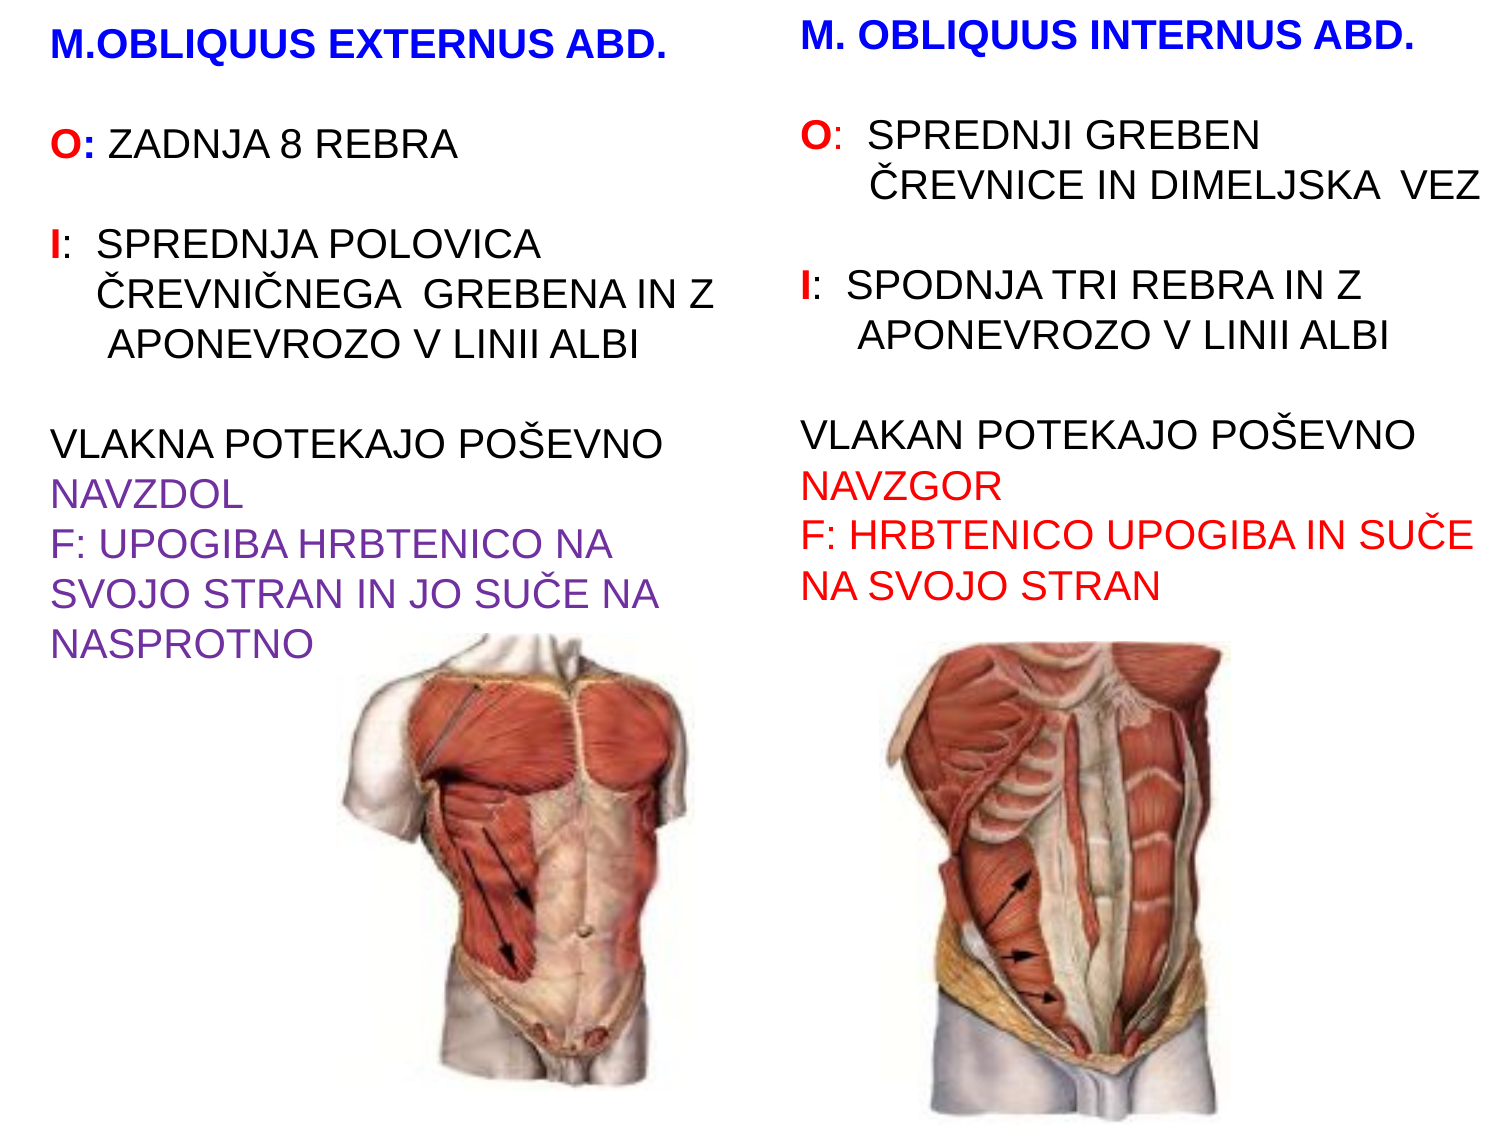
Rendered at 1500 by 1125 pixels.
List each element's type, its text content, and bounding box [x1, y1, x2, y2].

text_box M.OBLIQUUS EXTERNUS ABD. O: ZADNJA 8 REBRA I: SPREDNJA POLOVICA ČREVNIČNEGA GREBENA IN Z APONEVROZO V LINII ALBI VLAKNA POTEKAJO POŠEVNO NAVZDOL F: UPOGIBA HRBTENICO NA SVOJO STRAN IN JO SUČE NA NASPROTNO [35, 9, 774, 675]
picture [879, 641, 1231, 1125]
picture [336, 633, 695, 1091]
text_box M. OBLIQUUS INTERNUS ABD. O: SPREDNJI GREBEN ČREVNICE IN DIMELJSKA VEZ I: SPODNJA TRI REBRA IN Z APONEVROZO V LINII ALBI VLAKAN POTEKAJO POŠEVNO NAVZGOR F: HRBTENICO UPOGIBA IN SUČE NA SVOJO STRAN [785, 0, 1500, 666]
